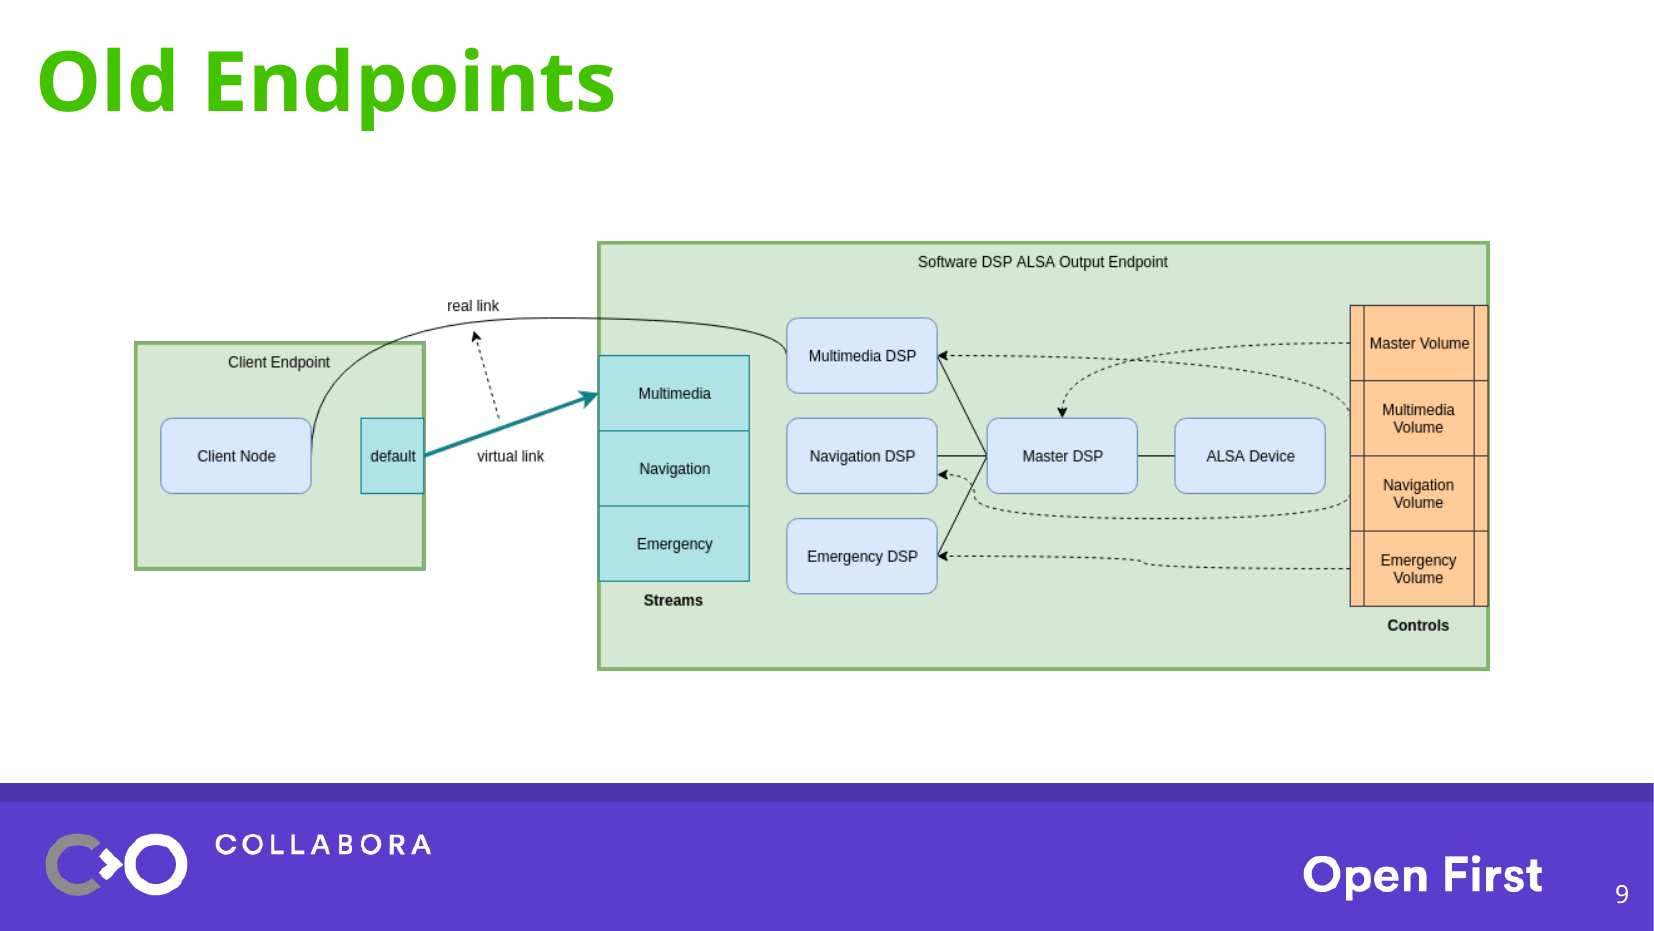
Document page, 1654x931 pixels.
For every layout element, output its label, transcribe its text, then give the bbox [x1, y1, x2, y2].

picture [0, 0, 1654, 931]
title Old Endpoints [35, 28, 1609, 192]
